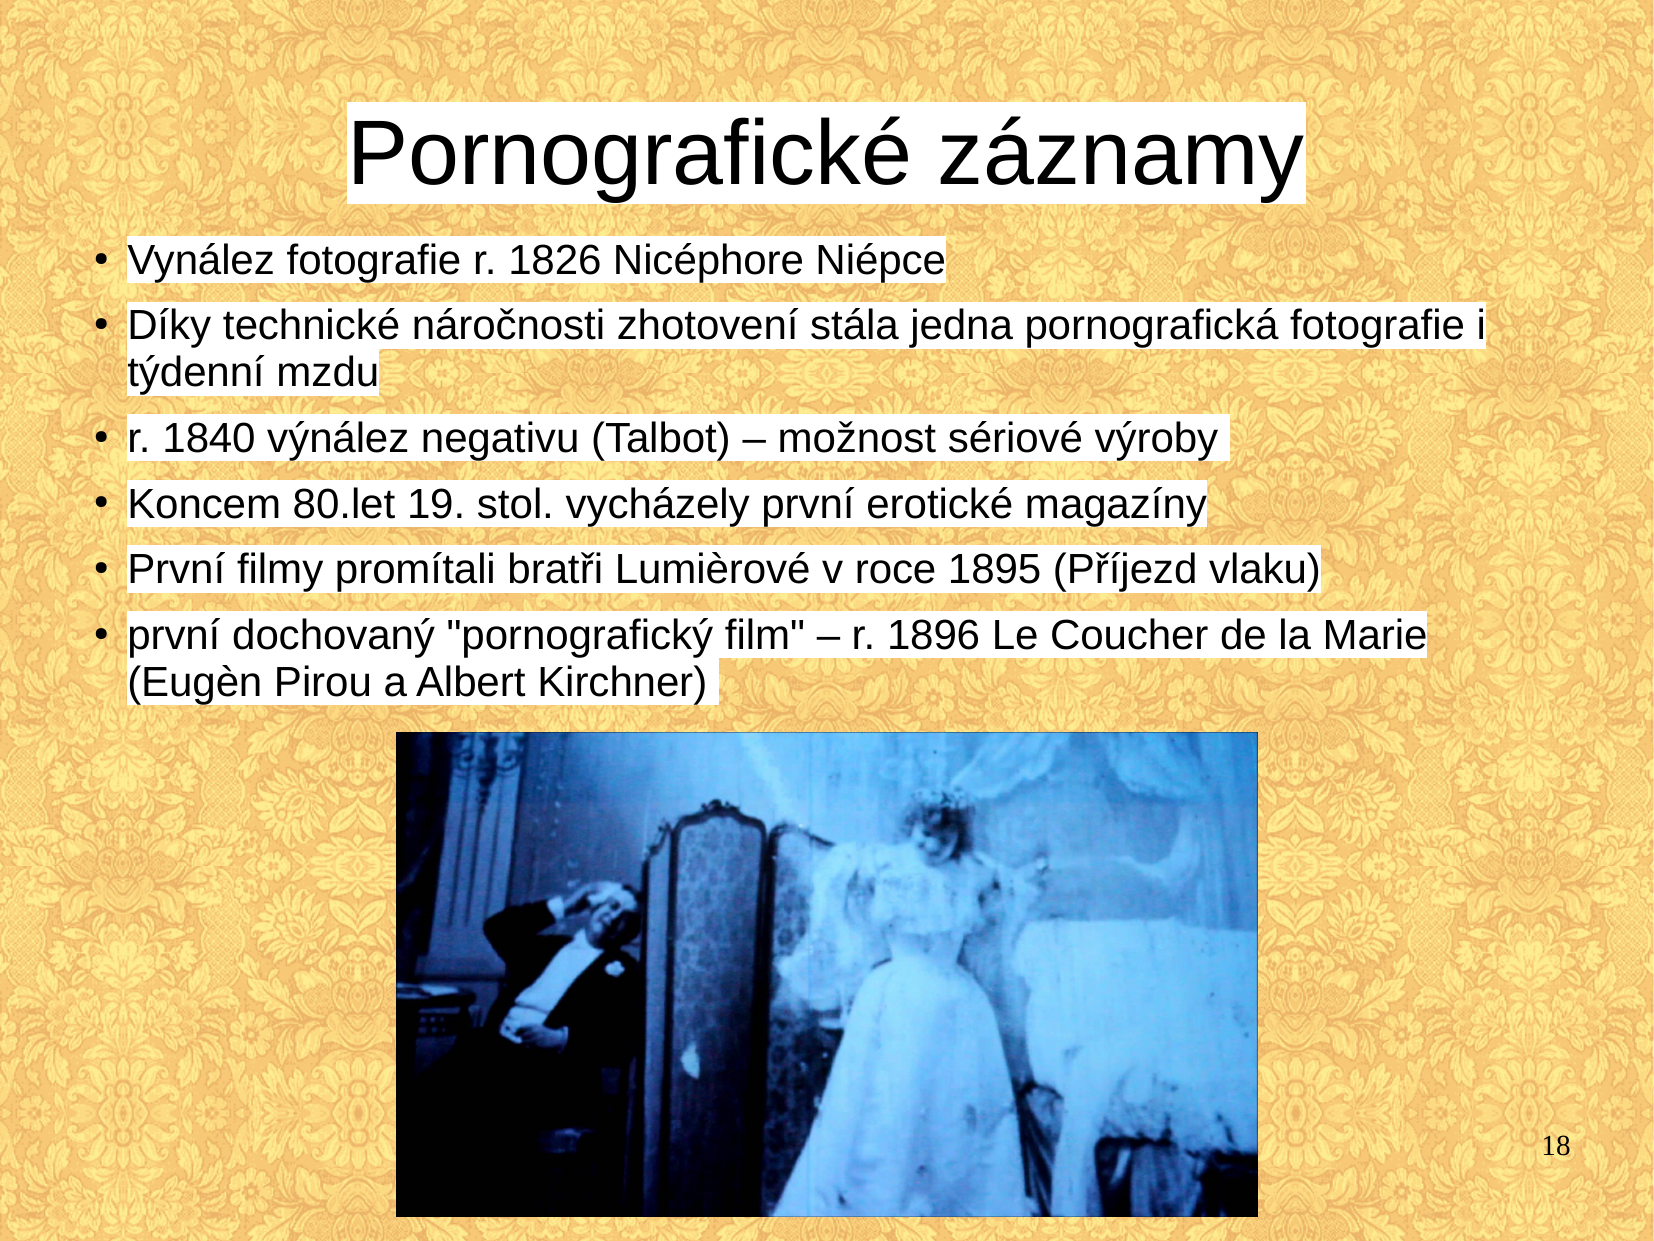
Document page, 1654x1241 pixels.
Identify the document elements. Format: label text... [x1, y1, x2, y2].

list Vynález fotografie r. 1826 Nicéphore Niépce Díky technické náročnosti zhotovení stála jedna pornografická fotografie i týdenní mzdu r. 1840 výnález negativu (Talbot) – možnost sériové výroby Koncem 80.let 19. stol. vycházely první erotické magazíny První filmy promítali bratři Lumièrové v roce 1895 (Příjezd vlaku) první dochovaný "pornografický film" – r. 1896 Le Coucher de la Marie (Eugèn Pirou a Albert Kirchner) [82, 236, 1571, 709]
title Pornografické záznamy [82, 49, 1571, 236]
picture [0, 0, 1654, 1241]
